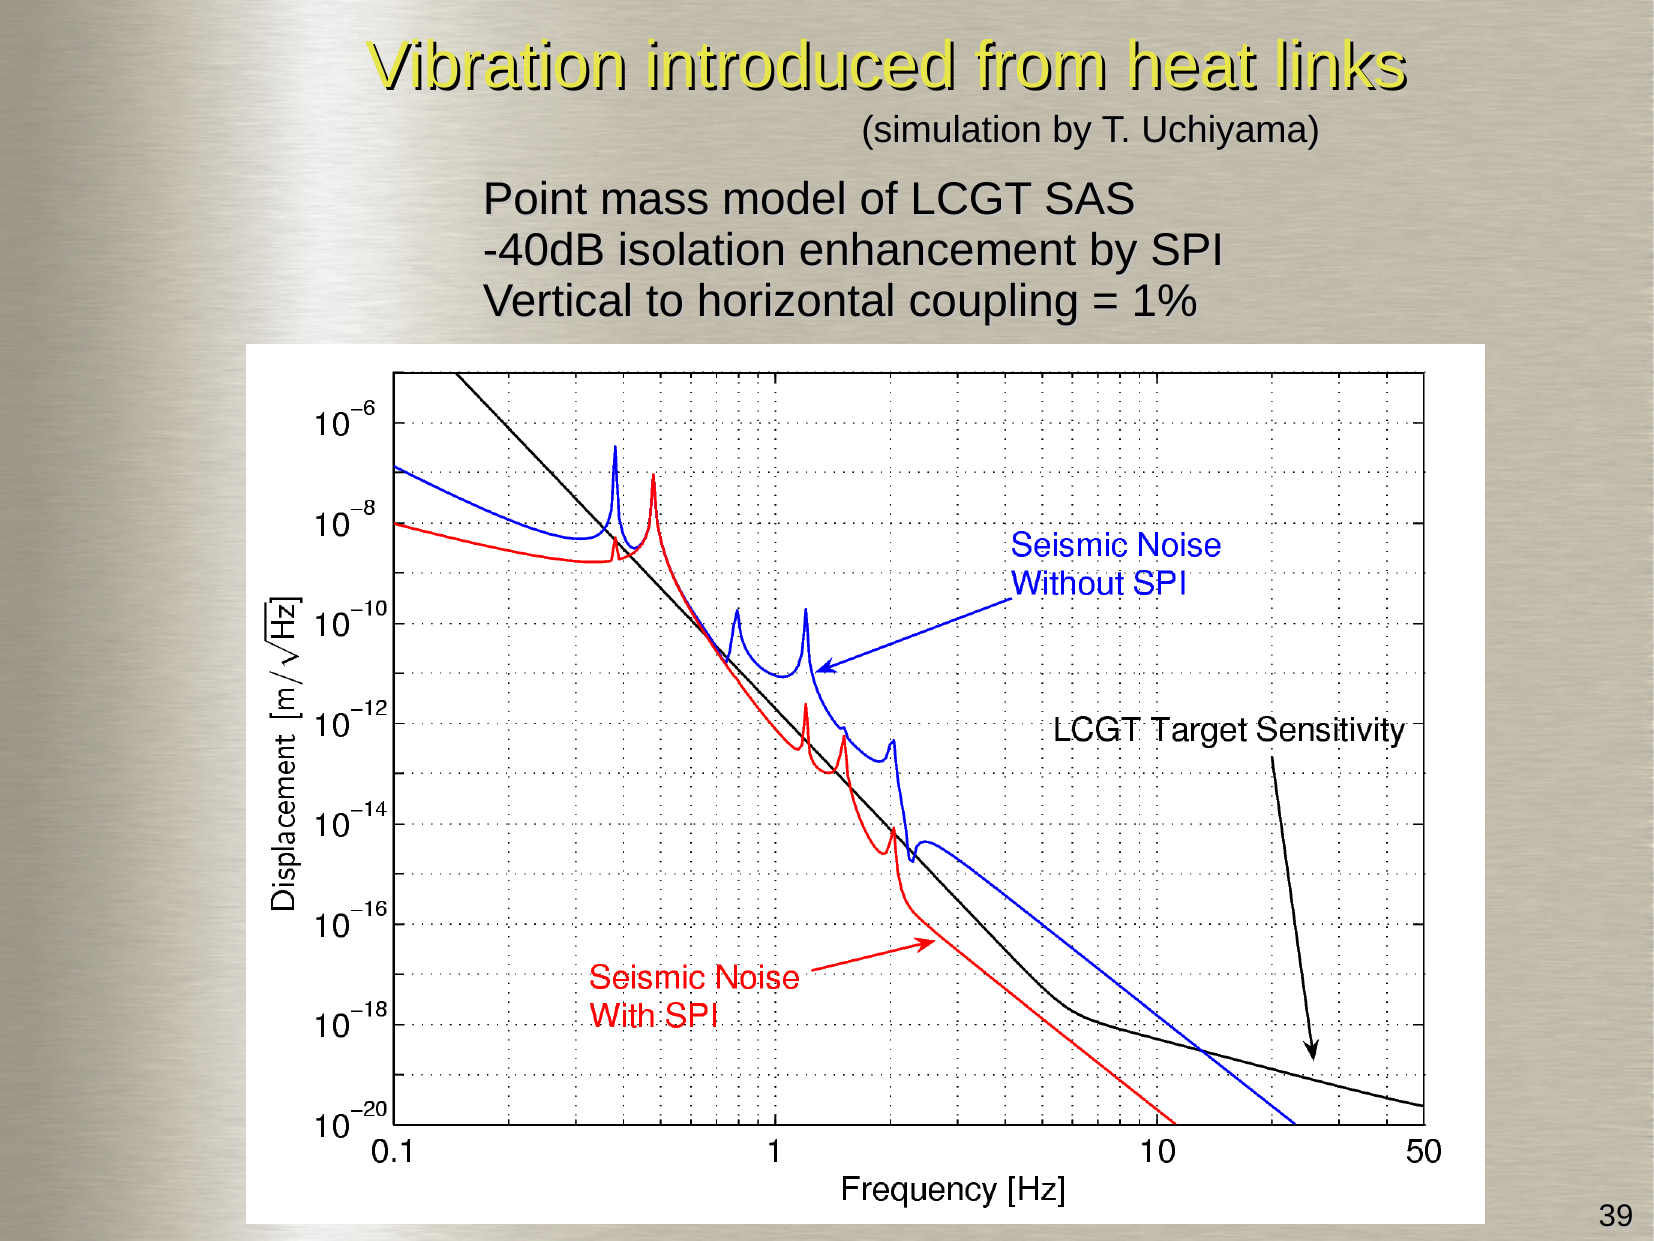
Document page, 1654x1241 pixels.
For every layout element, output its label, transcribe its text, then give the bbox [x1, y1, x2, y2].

text_box Point mass model of LCGT SAS -40dB isolation enhancement by SPI Vertical to horizontal coupling = 1% [468, 165, 1240, 334]
picture [0, 0, 1654, 1241]
text_box Vibration introduced from heat links [350, 19, 1428, 110]
text_box (simulation by T. Uchiyama) [846, 100, 1335, 158]
